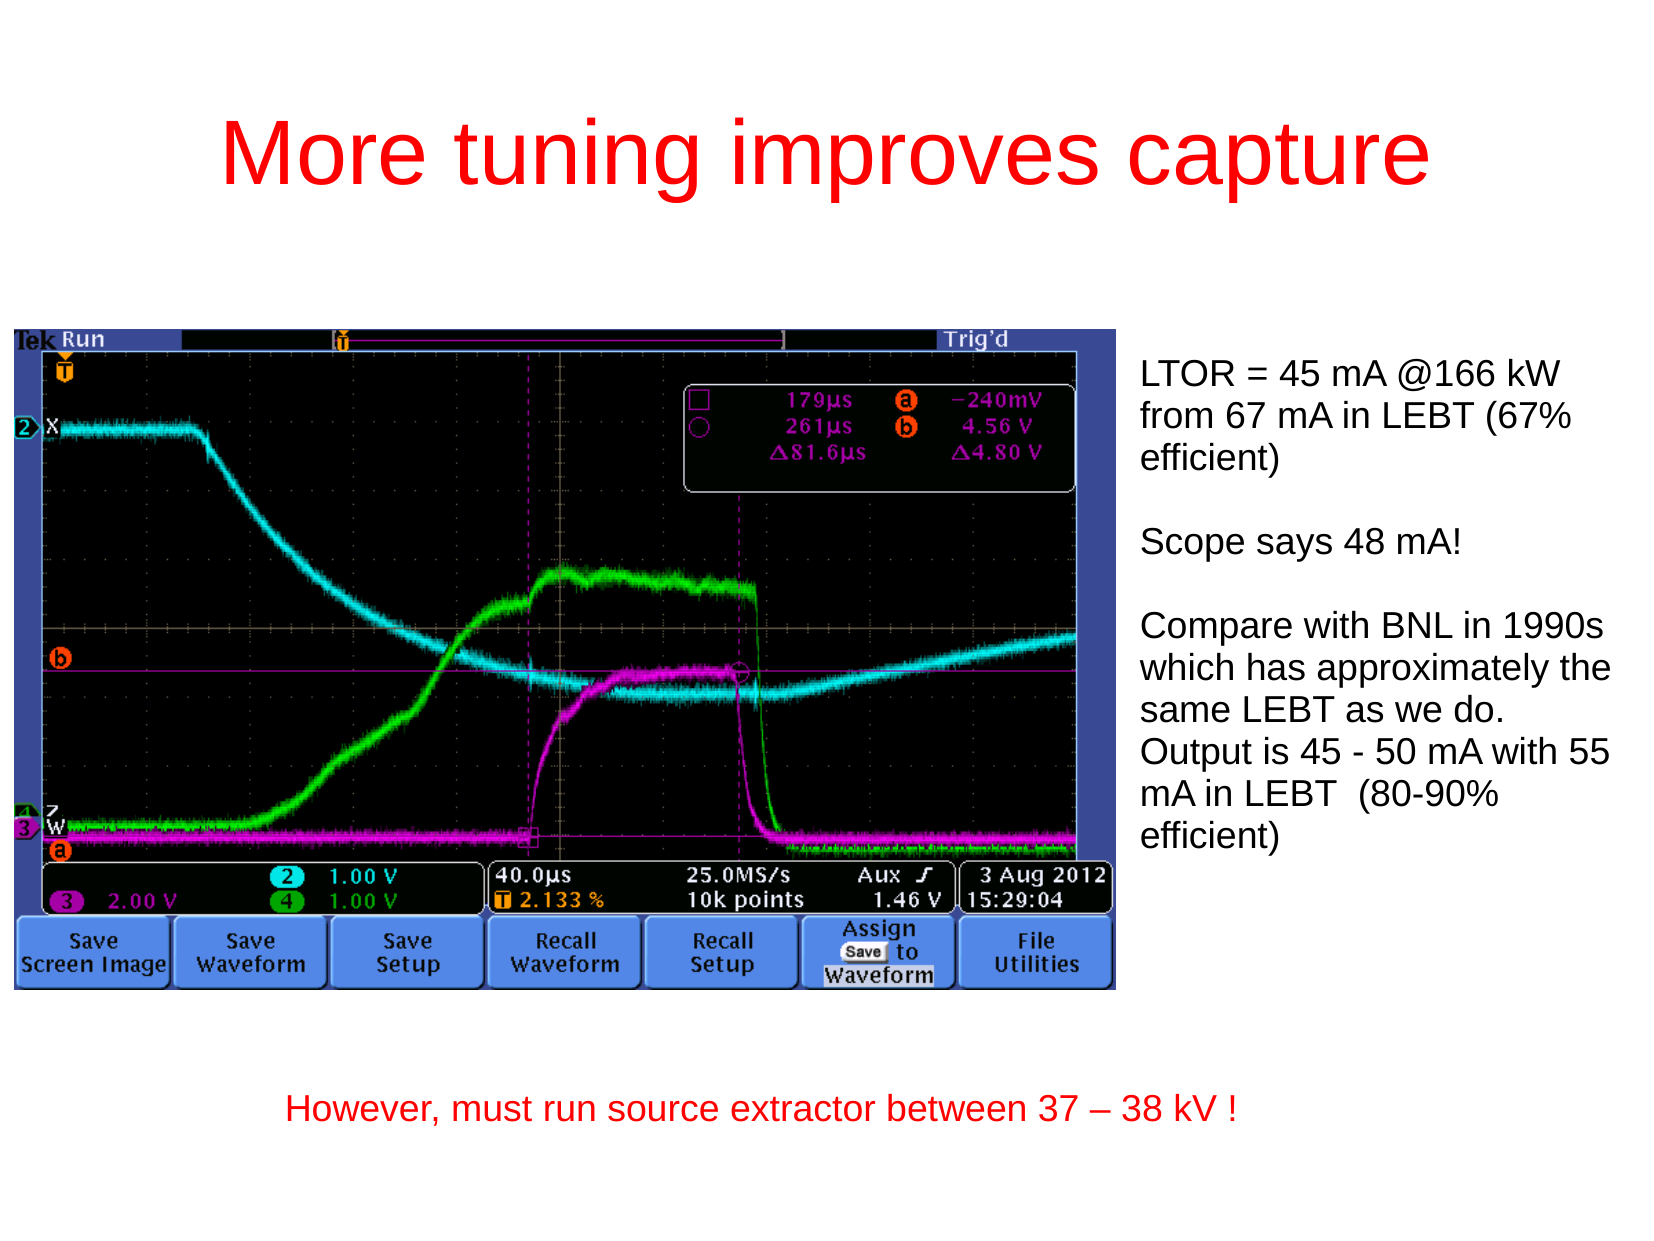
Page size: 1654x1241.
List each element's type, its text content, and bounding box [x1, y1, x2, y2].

text_box LTOR = 45 mA @166 kW from 67 mA in LEBT (67% efficient) Scope says 48 mA! Compare with BNL in 1990s which has approximately the same LEBT as we do. Output is 45 - 50 mA with 55 mA in LEBT (80-90% efficient) [1124, 344, 1654, 864]
text_box However, must run source extractor between 37 – 38 kV ! [270, 1080, 1291, 1137]
picture [14, 329, 1116, 990]
title More tuning improves capture [82, 49, 1571, 257]
